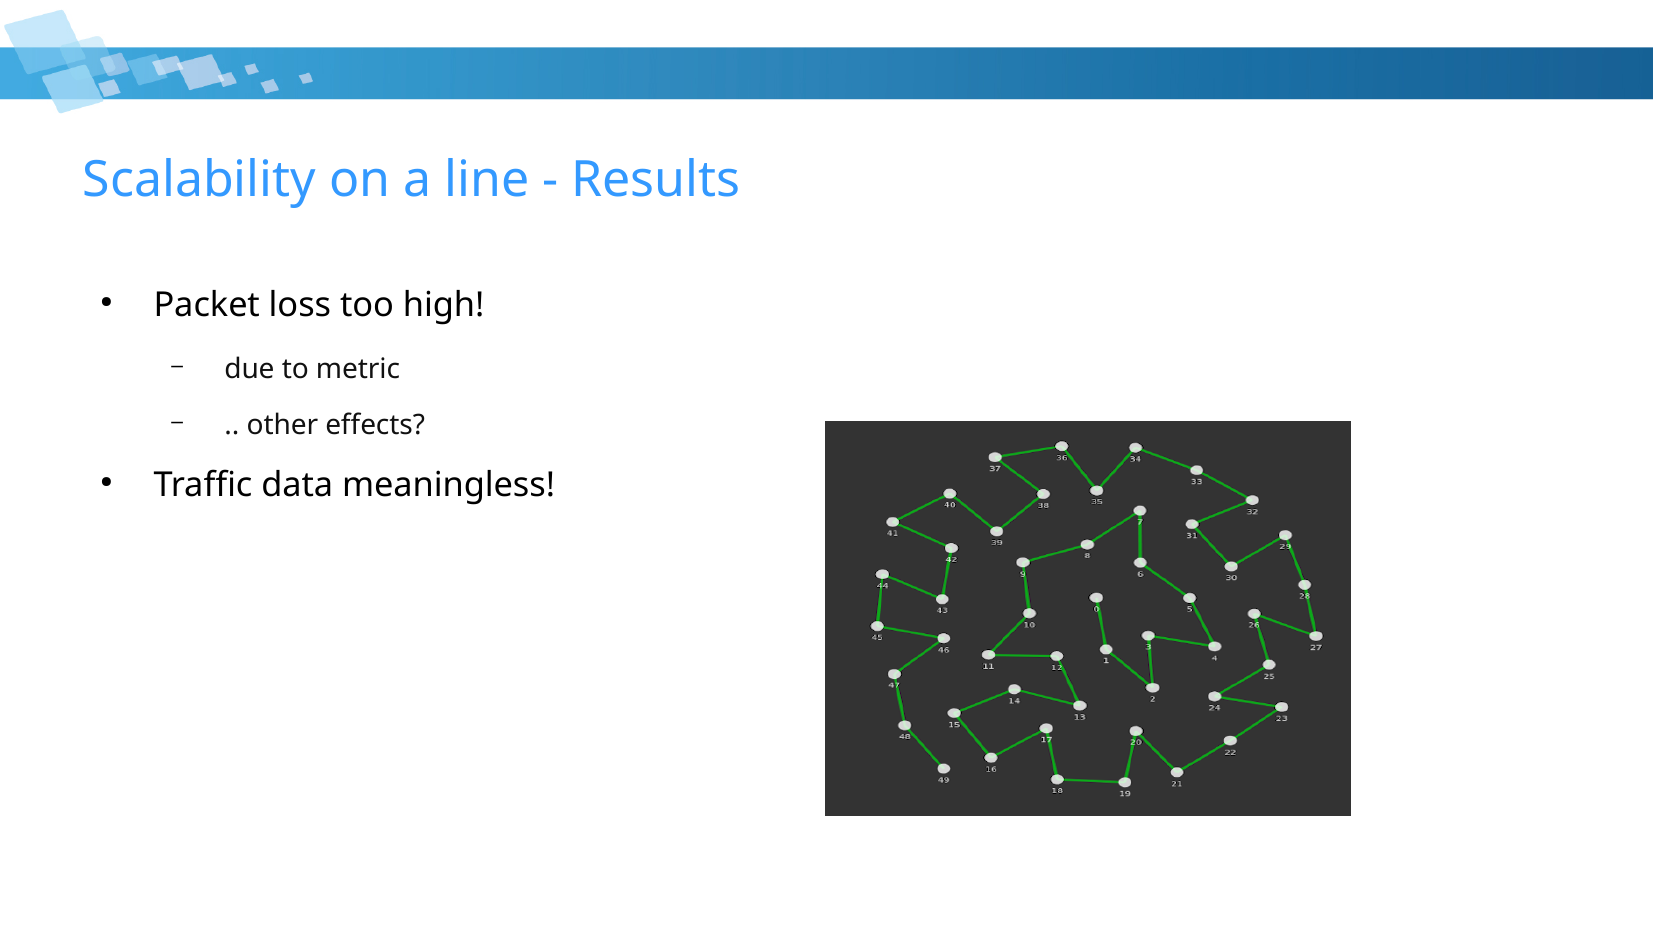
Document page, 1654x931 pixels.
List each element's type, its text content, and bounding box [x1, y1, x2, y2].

list Packet loss too high! due to metric .. other effects? Traffic data meaningless! [82, 279, 1571, 931]
picture [825, 421, 1351, 816]
picture [0, 0, 1653, 929]
title Scalability on a line - Results [82, 99, 1571, 255]
